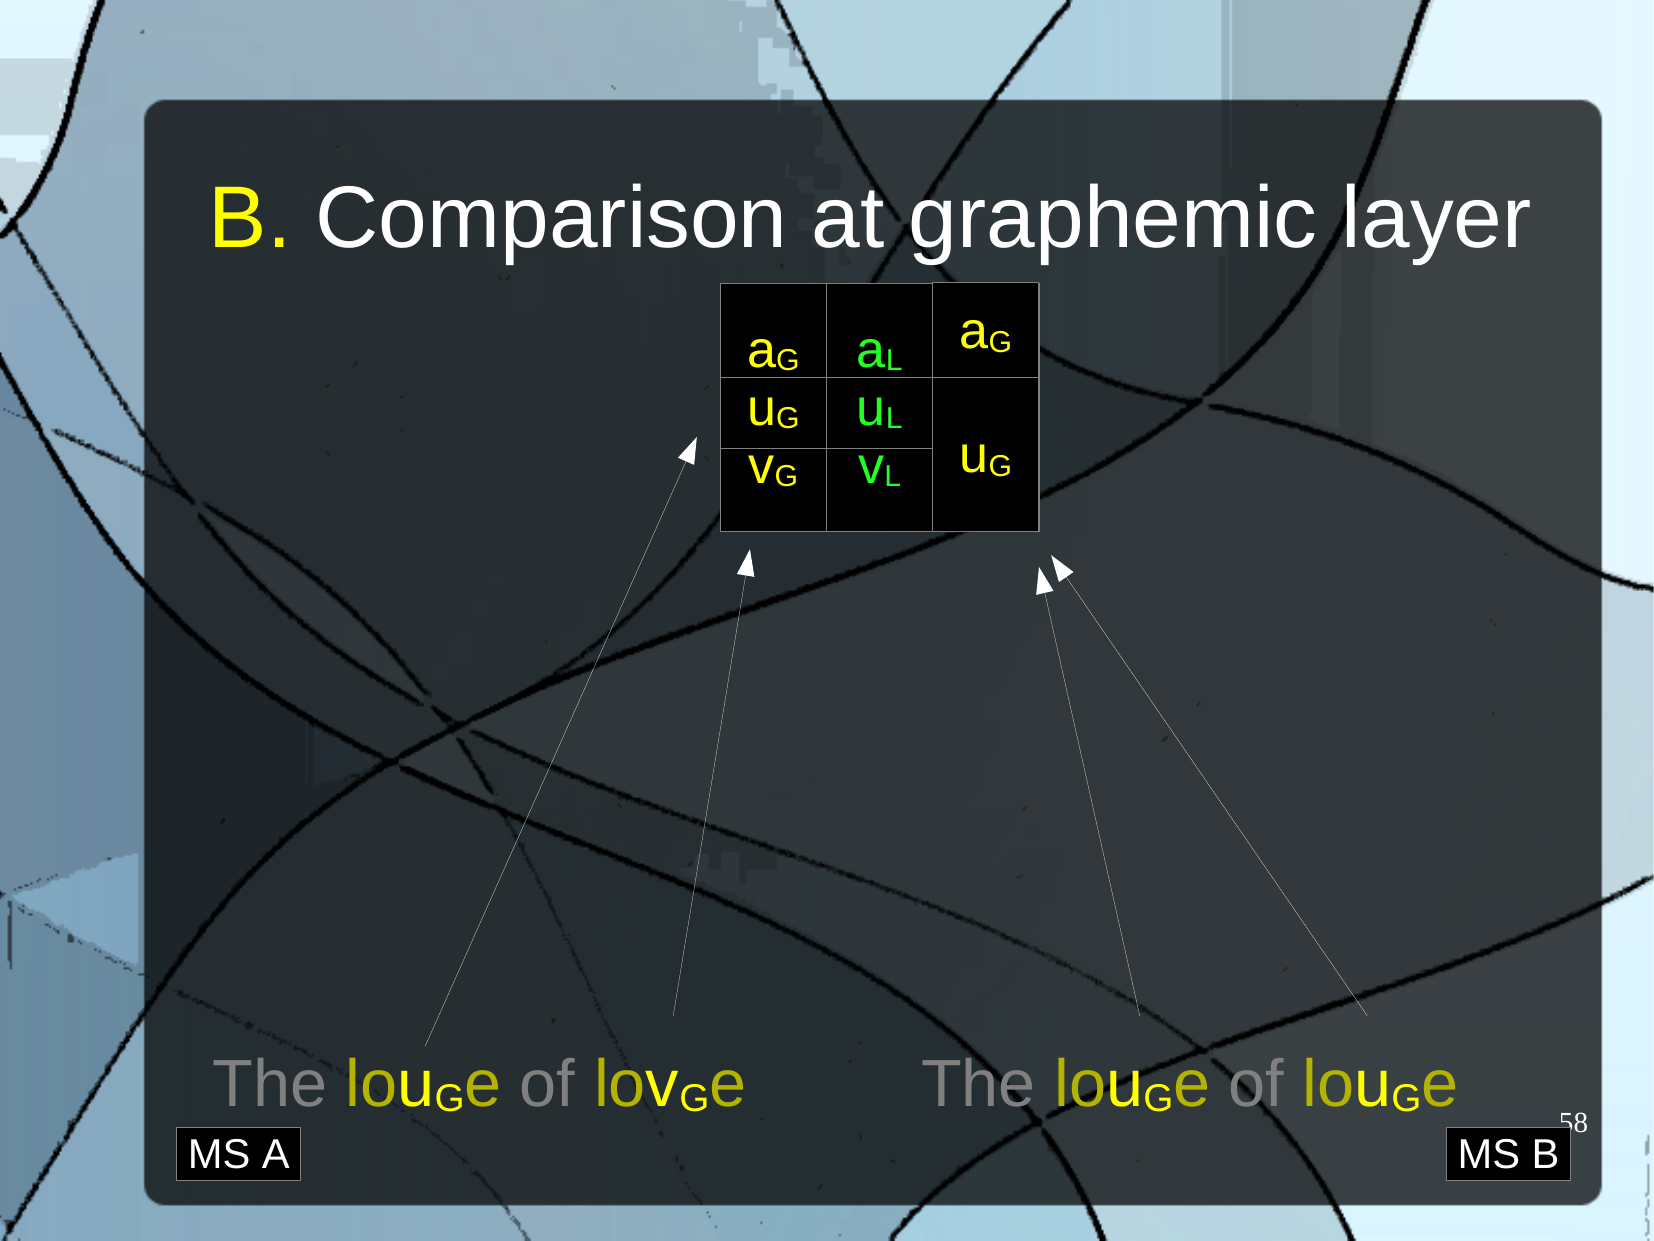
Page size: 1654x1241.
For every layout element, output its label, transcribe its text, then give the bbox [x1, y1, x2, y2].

text_box aG [932, 282, 1039, 377]
picture [0, 0, 1654, 1241]
text_box aG uG vG [721, 378, 827, 448]
text_box MS B [1446, 1127, 1571, 1181]
text_box uG [932, 377, 1039, 532]
text_box aL uL vL [827, 378, 932, 448]
text_box aG uG vG [720, 449, 827, 532]
title B. Comparison at graphemic layer [159, 108, 1583, 325]
text_box MS A [176, 1127, 301, 1181]
text_box aL uL vL [827, 284, 932, 377]
text_box aG uG vG [721, 284, 827, 377]
list The louGe of lovGe The louGe of louGe [141, 1046, 1506, 1143]
text_box aL uL vL [827, 449, 932, 532]
